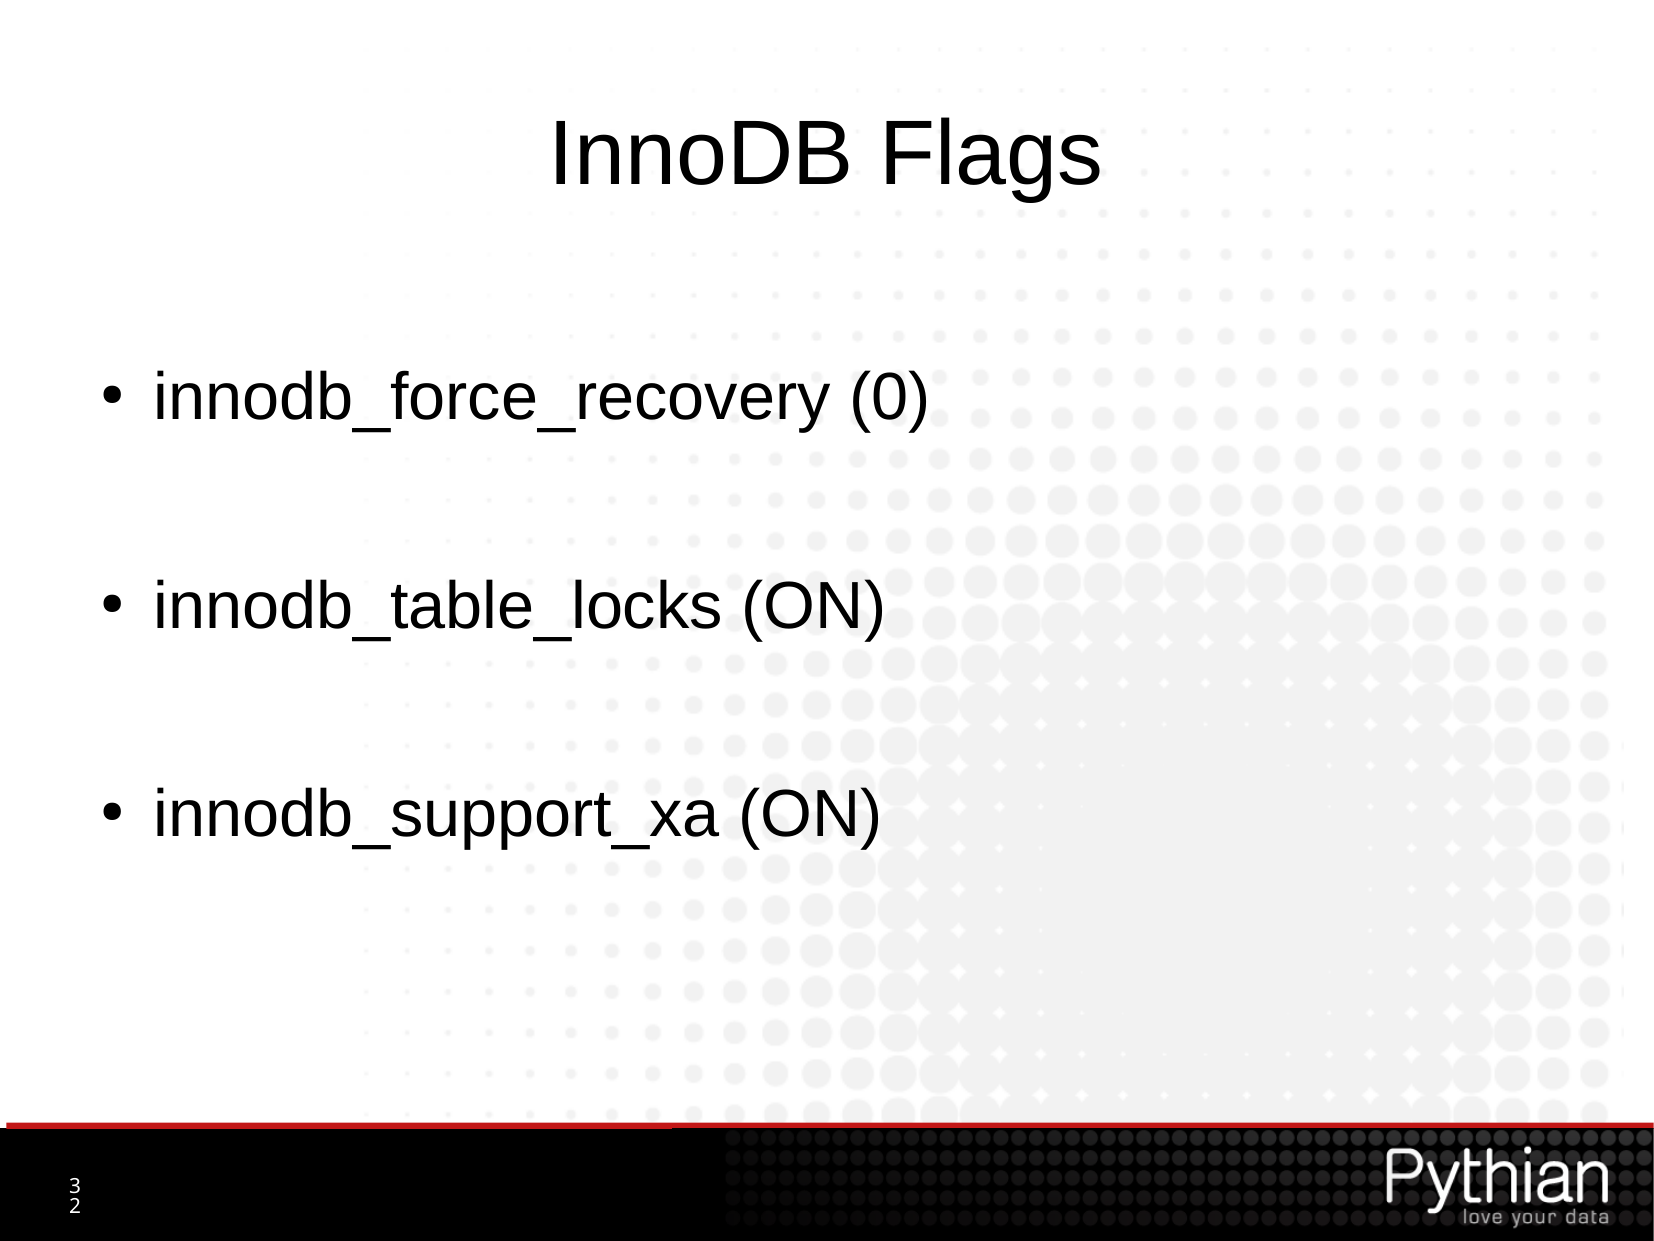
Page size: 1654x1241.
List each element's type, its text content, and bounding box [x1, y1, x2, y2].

picture [355, 46, 1624, 1122]
list innodb_force_recovery (0) innodb_table_locks (ON) innodb_support_xa (ON) [82, 254, 1571, 1074]
picture [672, 1128, 1654, 1241]
title InnoDB Flags [82, 49, 1571, 254]
